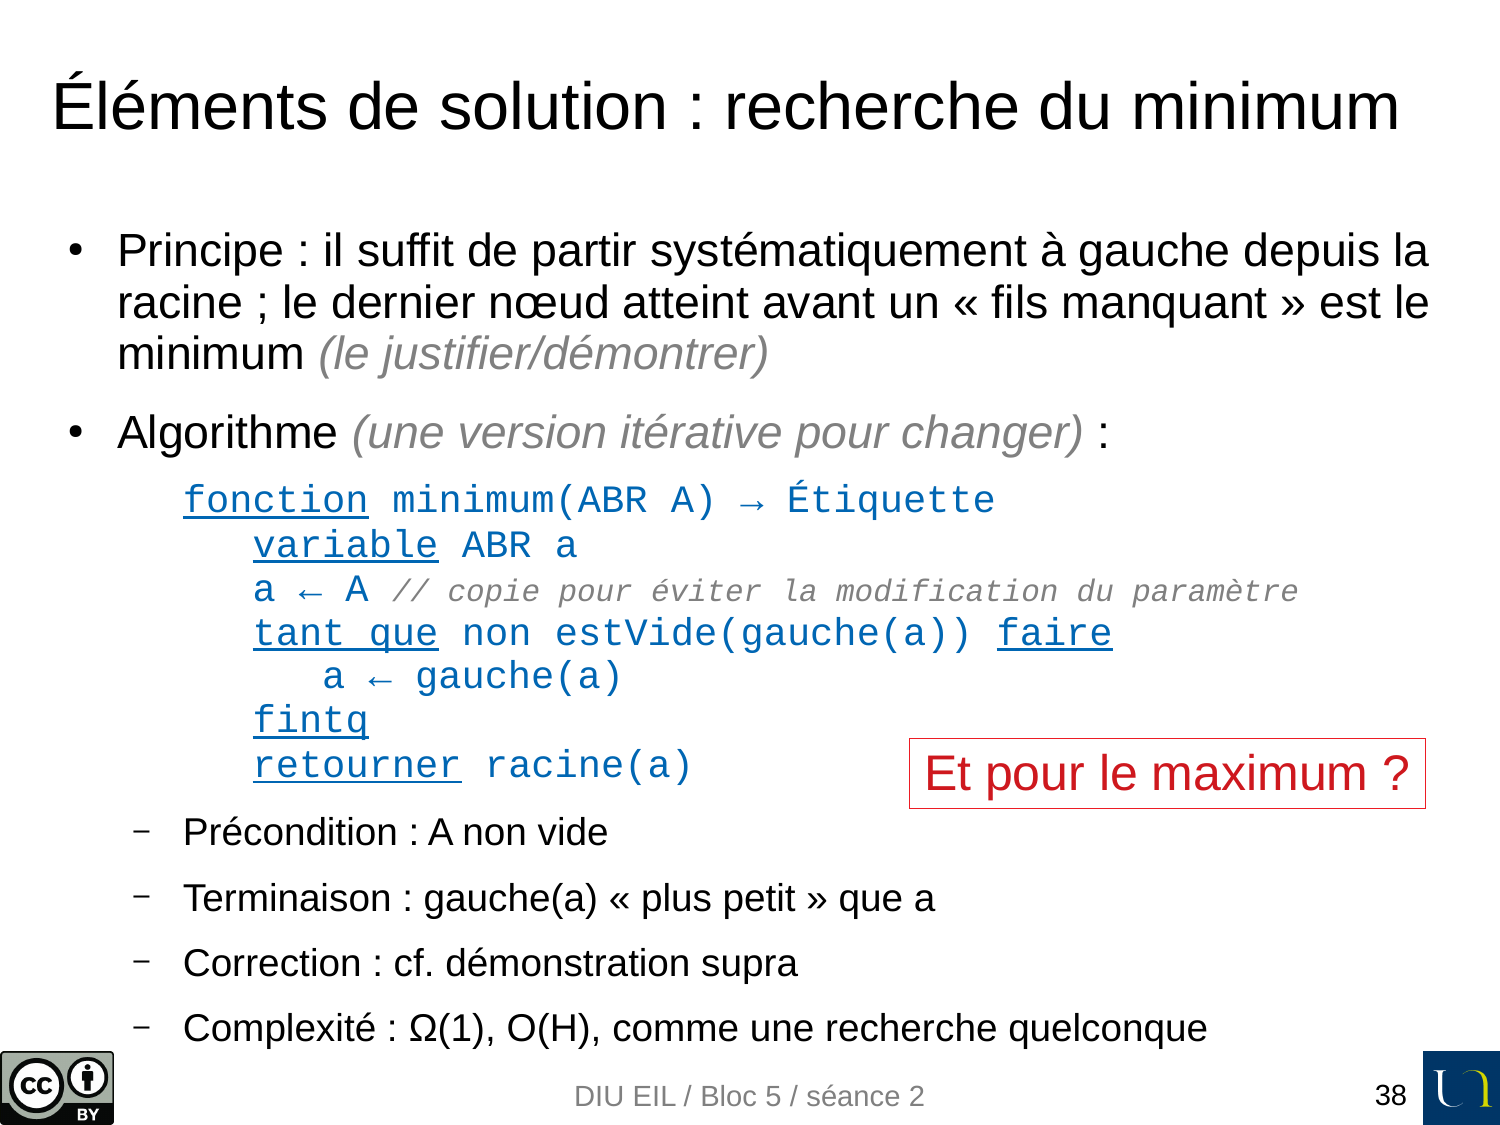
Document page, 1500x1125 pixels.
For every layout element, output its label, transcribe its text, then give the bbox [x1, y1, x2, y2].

title Éléments de solution : recherche du minimum [51, 44, 1449, 170]
picture [1417, 1051, 1500, 1125]
text_box Et pour le maximum ? [909, 738, 1426, 809]
picture [0, 1051, 114, 1125]
list Principe : il suffit de partir systématiquement à gauche depuis la racine ; le dernier nœud atteint avant un « fils manquant » est le minimum (le justifier/démontrer) Algorithme (une version itérative pour changer) : fonction minimum(ABR A) → Étiquette variable ABR a a ← A // copie pour éviter la modification du paramètre tant que non estVide(gauche(a)) faire a ← gauche(a) fintq retourner racine(a) Précondition : A non vide Terminaison : gauche(a) « plus petit » que a Correction : cf. démonstration supra Complexité : Ω(1), O(H), comme une recherche quelconque [51, 224, 1449, 1052]
